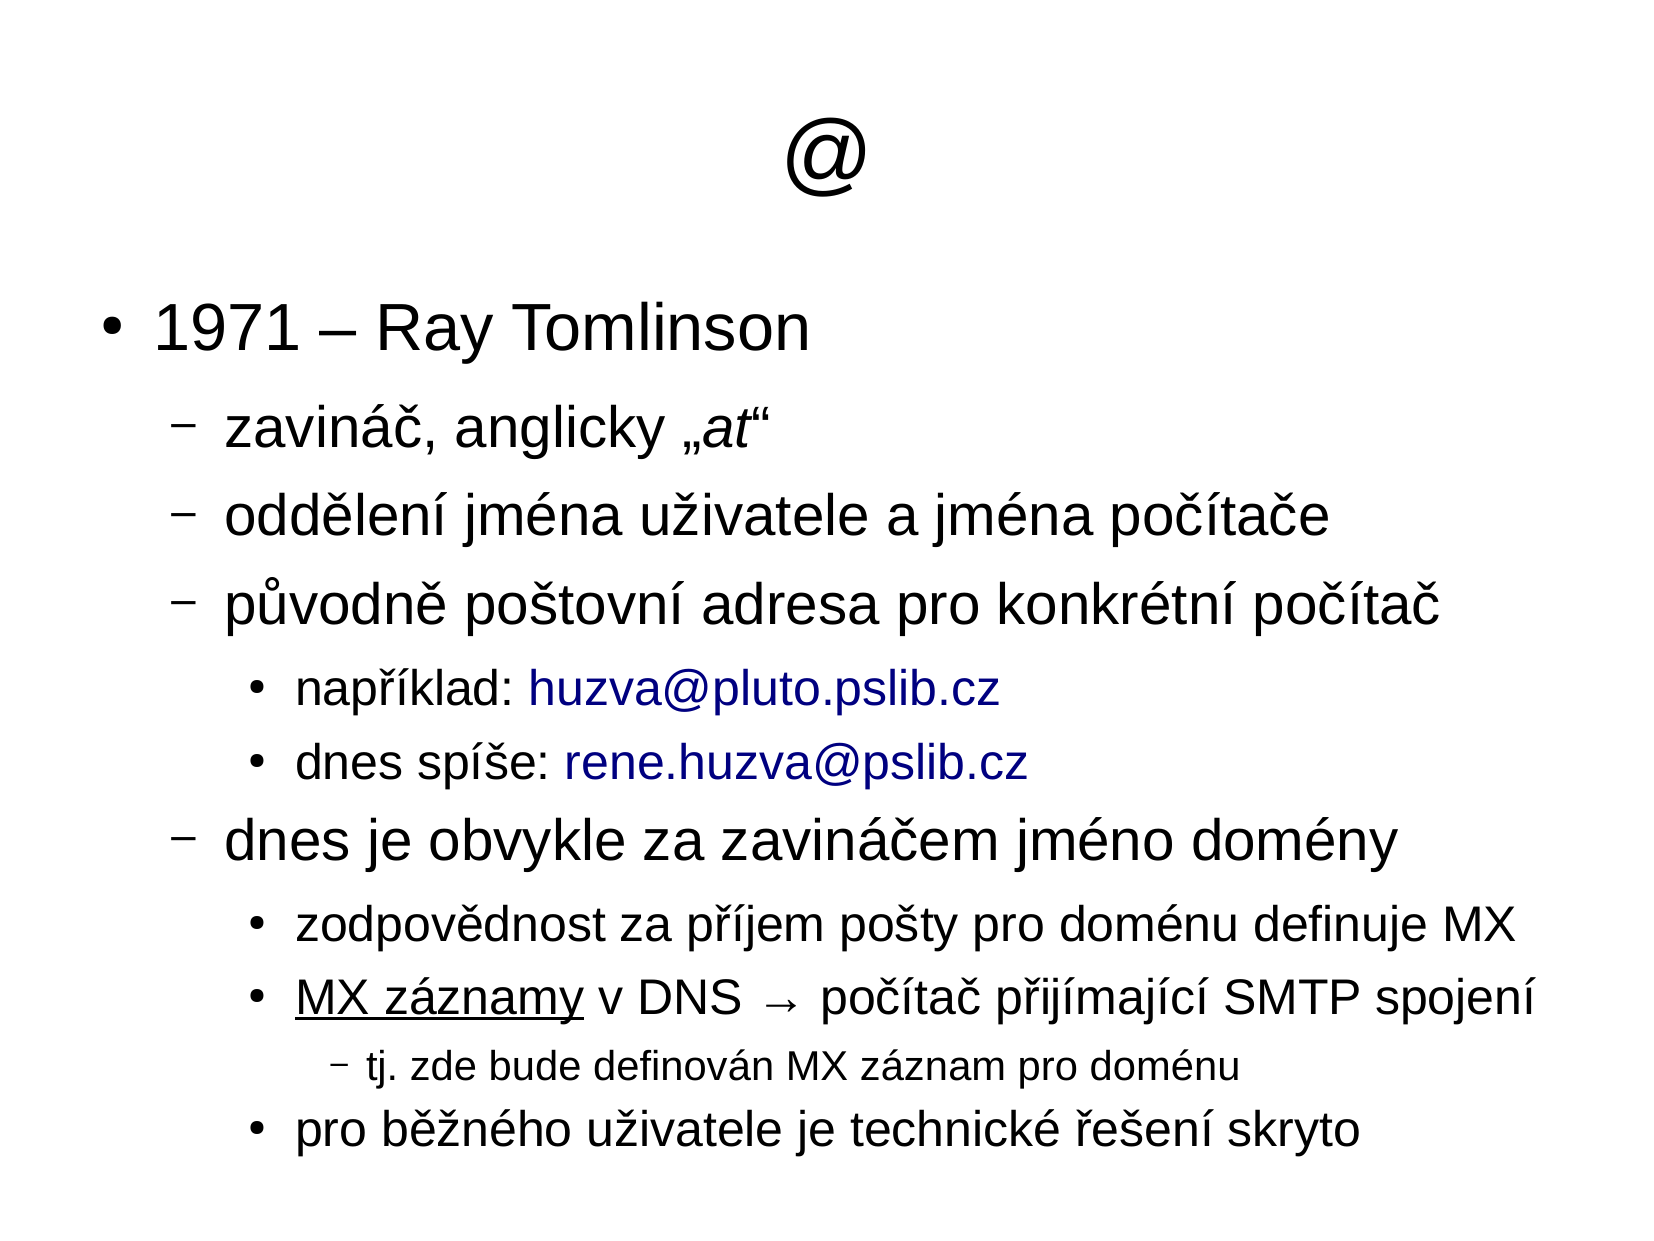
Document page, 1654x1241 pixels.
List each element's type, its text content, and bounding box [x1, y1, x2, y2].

title @ [82, 49, 1571, 257]
list 1971 – Ray Tomlinson zavináč, anglicky „at“ oddělení jména uživatele a jména počítače původně poštovní adresa pro konkrétní počítač například: huzva@pluto.pslib.cz dnes spíše: rene.huzva@pslib.cz dnes je obvykle za zavináčem jméno domény zodpovědnost za příjem pošty pro doménu definuje MX MX záznamy v DNS → počítač přijímající SMTP spojení tj. zde bude definován MX záznam pro doménu pro běžného uživatele je technické řešení skryto [82, 290, 1571, 1158]
